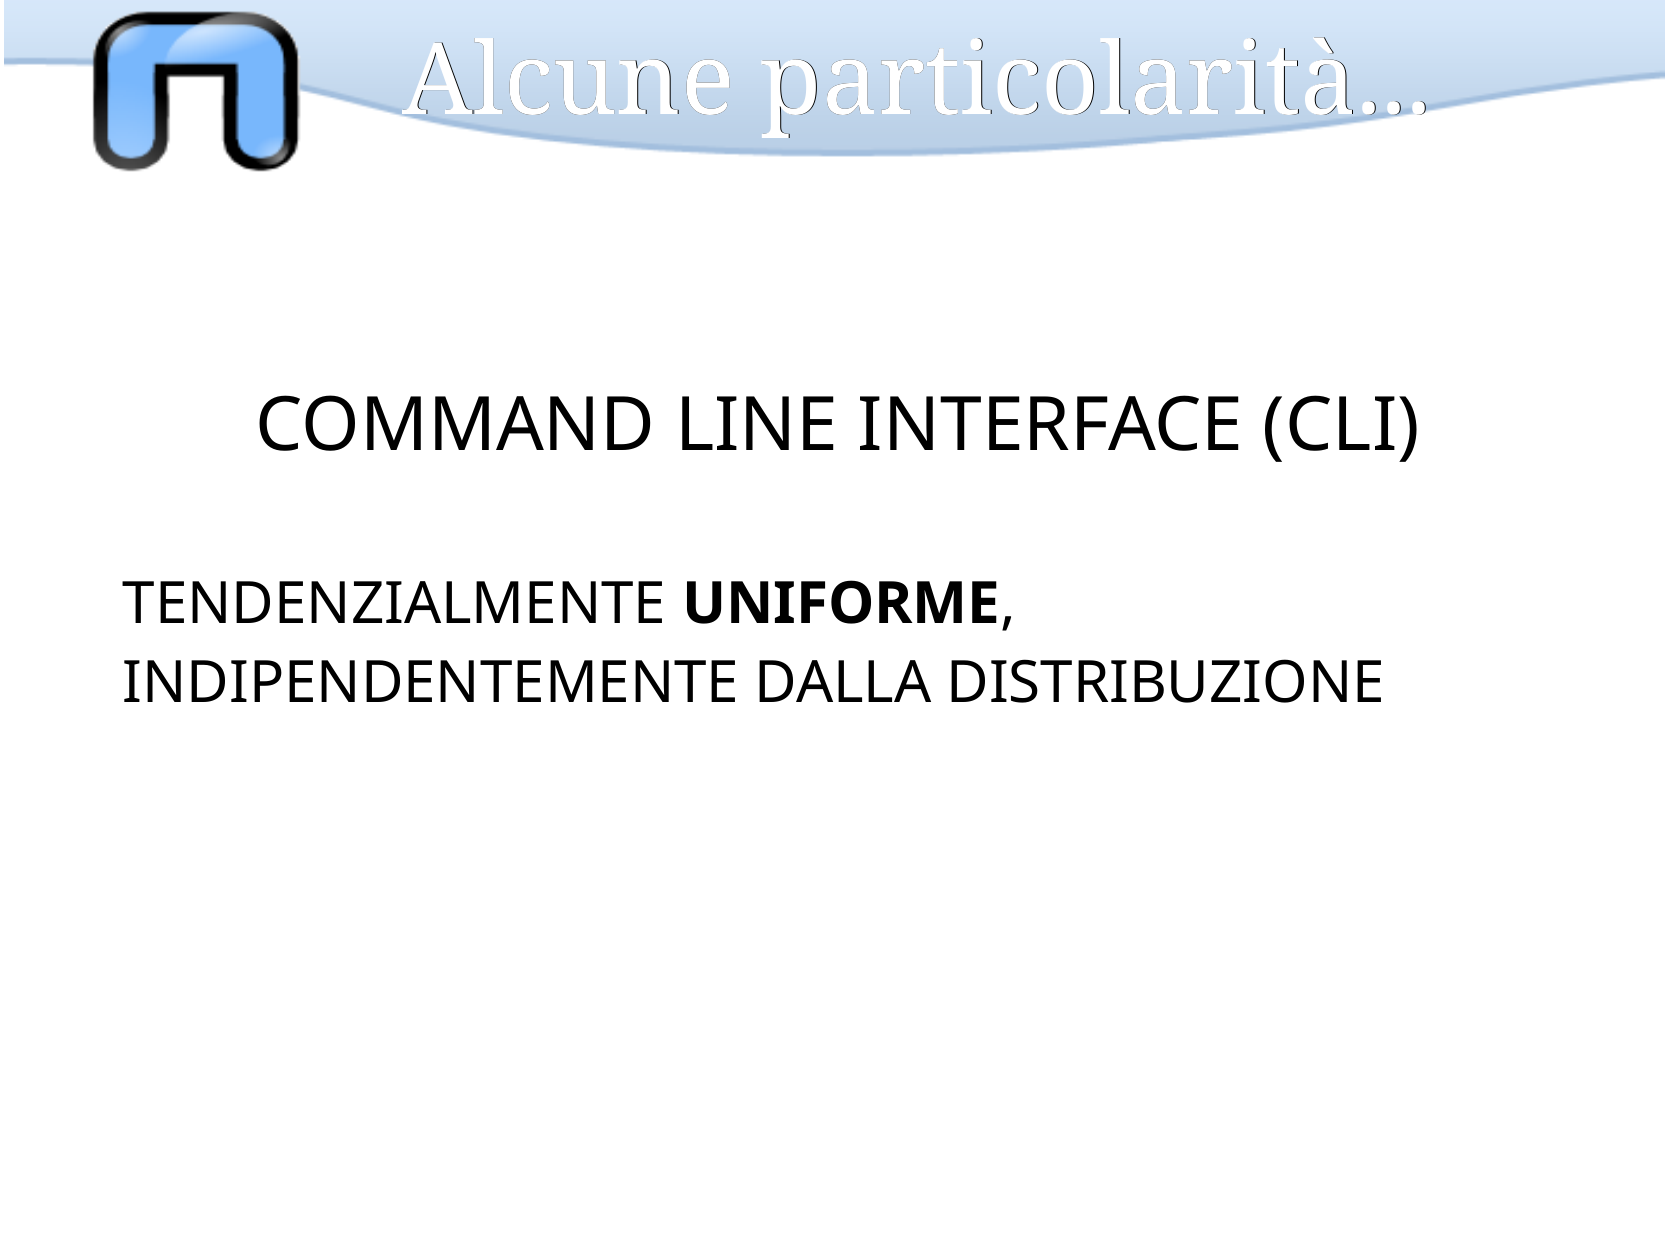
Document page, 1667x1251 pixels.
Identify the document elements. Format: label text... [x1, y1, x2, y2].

title COMMAND LINE INTERFACE (CLI) [177, 288, 1520, 555]
picture [0, 0, 1667, 1251]
list TENDENZIALMENTE UNIFORME, INDIPENDENTEMENTE DALLA DISTRIBUZIONE [123, 560, 1625, 1251]
text_box Alcune particolarità... [387, 0, 1496, 143]
